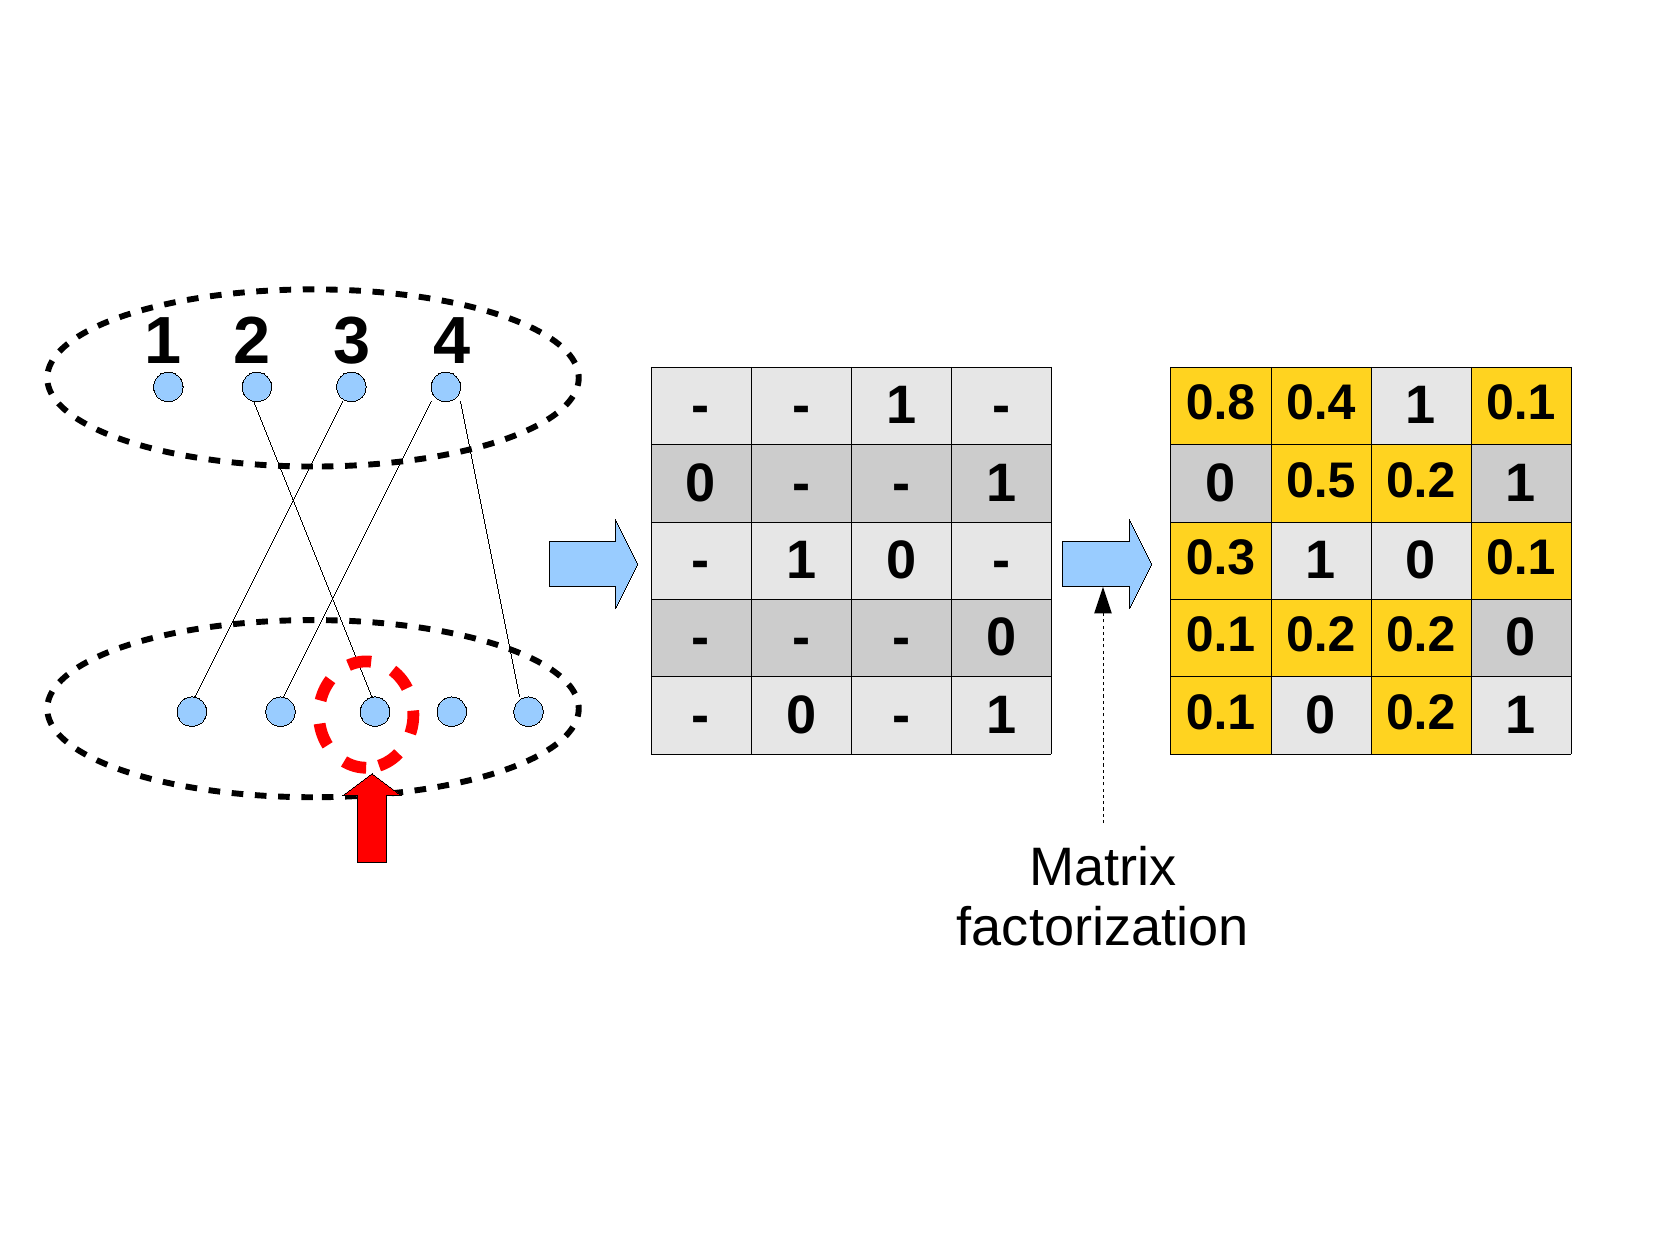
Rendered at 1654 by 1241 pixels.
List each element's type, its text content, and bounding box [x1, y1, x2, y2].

table_cell 1 [1472, 445, 1571, 522]
table_cell 0 [752, 677, 851, 754]
table_cell - [652, 523, 751, 599]
table_cell 0.2 [1372, 600, 1471, 676]
table_cell 0.1 [1171, 600, 1271, 676]
table_cell 0 [652, 445, 751, 522]
text_box [1062, 519, 1152, 609]
text_box 1 [129, 295, 197, 385]
text_box [342, 773, 402, 863]
table_cell 0 [952, 600, 1051, 676]
table_cell 0 [1272, 677, 1371, 754]
table_cell 0.2 [1372, 677, 1471, 754]
text_box 4 [419, 295, 486, 385]
table_cell - [752, 445, 851, 522]
table_cell - [952, 523, 1051, 599]
table_cell 0 [852, 523, 951, 599]
table_header 1 [1372, 368, 1471, 444]
table_cell - [852, 677, 951, 754]
table_cell 0 [1372, 523, 1471, 599]
text_box [549, 519, 638, 609]
table_cell 0.3 [1171, 523, 1271, 599]
text_box [431, 385, 461, 402]
table_cell 1 [1272, 523, 1371, 599]
table_cell 1 [752, 523, 851, 599]
table_cell - [752, 600, 851, 676]
text_box [336, 385, 367, 402]
table_cell 1 [1472, 677, 1571, 754]
table_cell 1 [952, 677, 1051, 754]
text_box [177, 696, 207, 727]
text_box [437, 696, 467, 727]
table_cell 0.1 [1472, 523, 1571, 599]
table_cell 0.5 [1272, 445, 1371, 522]
table_header - [752, 368, 851, 444]
table_cell 0.1 [1171, 677, 1271, 754]
text_box [513, 696, 544, 727]
table_cell 0 [1171, 445, 1271, 522]
table_cell 1 [952, 445, 1051, 522]
table_cell 0.2 [1272, 600, 1371, 676]
table_header - [652, 368, 751, 444]
table_header - [952, 368, 1051, 444]
text_box [360, 696, 390, 727]
table_cell - [852, 600, 951, 676]
text_box [242, 385, 272, 402]
table_cell - [652, 600, 751, 676]
table_header 1 [852, 368, 951, 444]
text_box [153, 385, 184, 402]
table_header 0.8 [1171, 368, 1271, 444]
text_box Matrix factorization [925, 828, 1281, 965]
text_box 2 [218, 295, 286, 385]
table_header 0.4 [1272, 368, 1371, 444]
table_cell - [852, 445, 951, 522]
table_cell 0.2 [1372, 445, 1471, 522]
table_cell 0 [1472, 600, 1571, 676]
table_header 0.1 [1472, 368, 1571, 444]
table_cell - [652, 677, 751, 754]
text_box [265, 696, 296, 727]
text_box 3 [318, 295, 386, 385]
